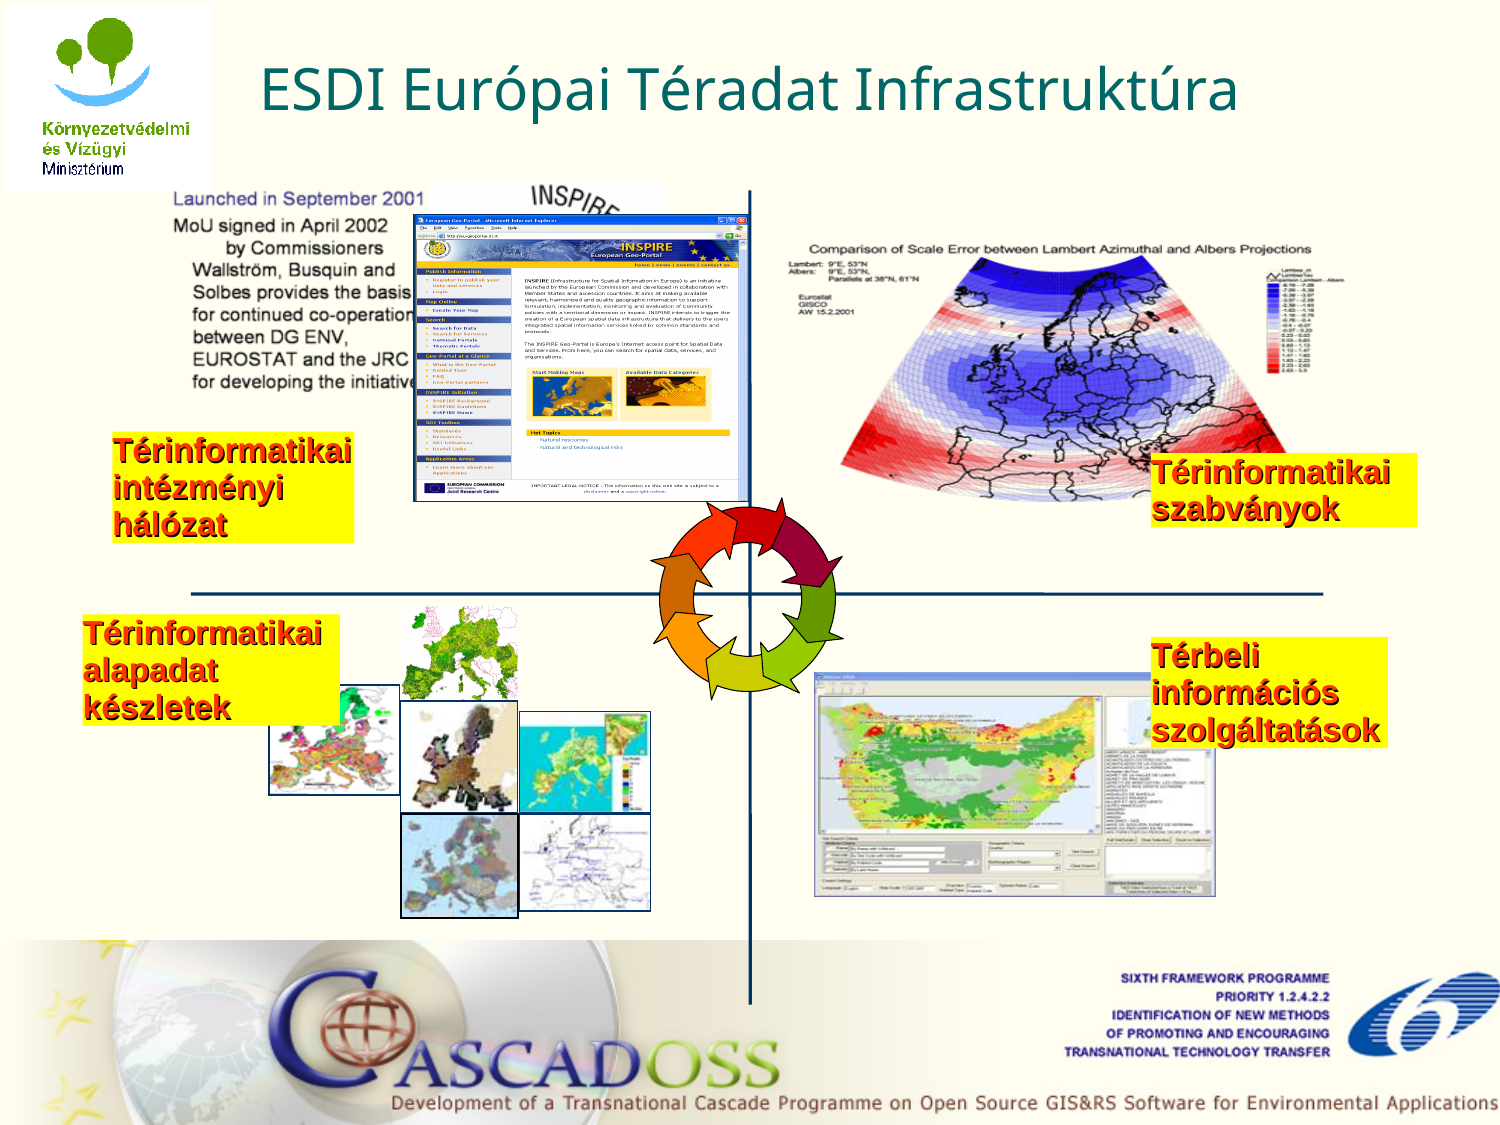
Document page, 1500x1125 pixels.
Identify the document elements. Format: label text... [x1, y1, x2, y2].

picture [814, 672, 1216, 897]
picture [269, 685, 399, 795]
text_box [650, 497, 844, 700]
text_box Térinformatikai szabványok [1150, 453, 1418, 528]
title ESDI Európai Téradat Infrastruktúra [211, 28, 1425, 148]
picture [783, 236, 1363, 511]
picture [402, 814, 517, 918]
picture [520, 814, 650, 911]
text_box Térinformatikai intézményi hálózat [112, 431, 355, 543]
picture [520, 712, 650, 813]
chart [401, 606, 518, 700]
picture [414, 215, 748, 501]
text_box Térinformatikai alapadat készletek [82, 614, 340, 726]
picture [401, 701, 517, 813]
text_box Térbeli információs szolgáltatások [1150, 636, 1388, 749]
picture [0, 940, 1500, 1125]
picture [3, 5, 666, 456]
